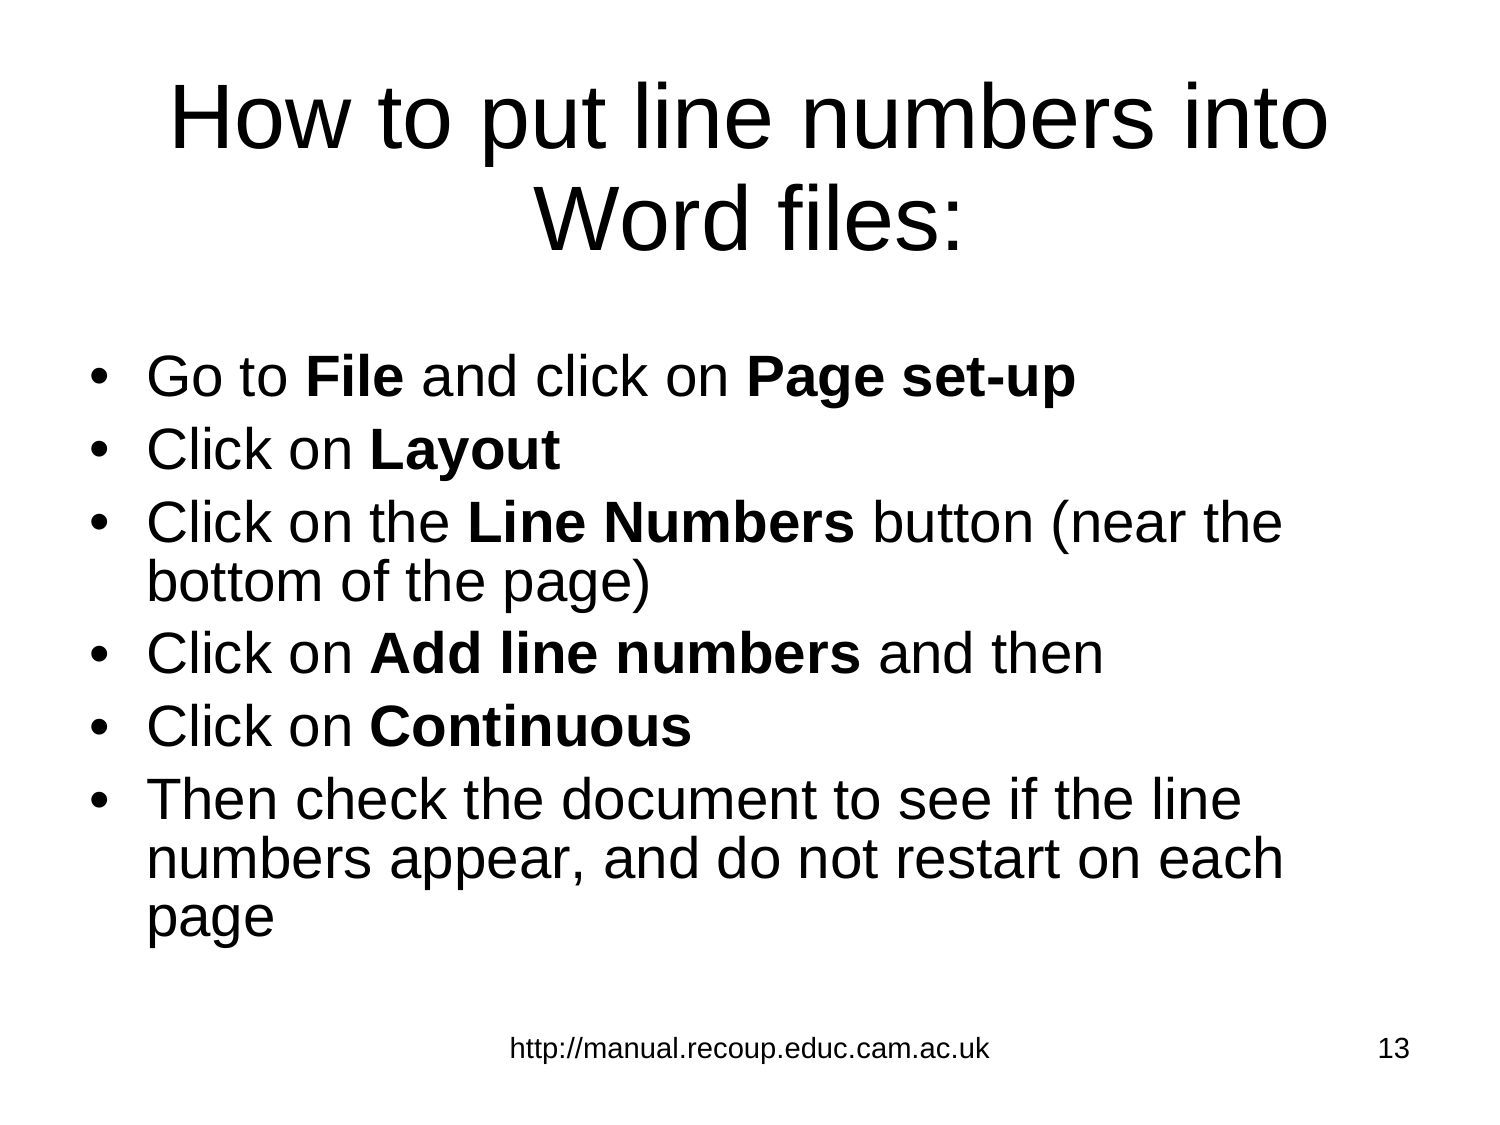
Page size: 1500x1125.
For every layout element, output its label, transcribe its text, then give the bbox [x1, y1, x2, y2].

list Go to File and click on Page set-up Click on Layout Click on the Line Numbers button (near the bottom of the page) Click on Add line numbers and then Click on Continuous Then check the document to see if the line numbers appear, and do not restart on each page [75, 262, 1426, 1006]
title How to put line numbers into Word files: [75, 45, 1426, 262]
